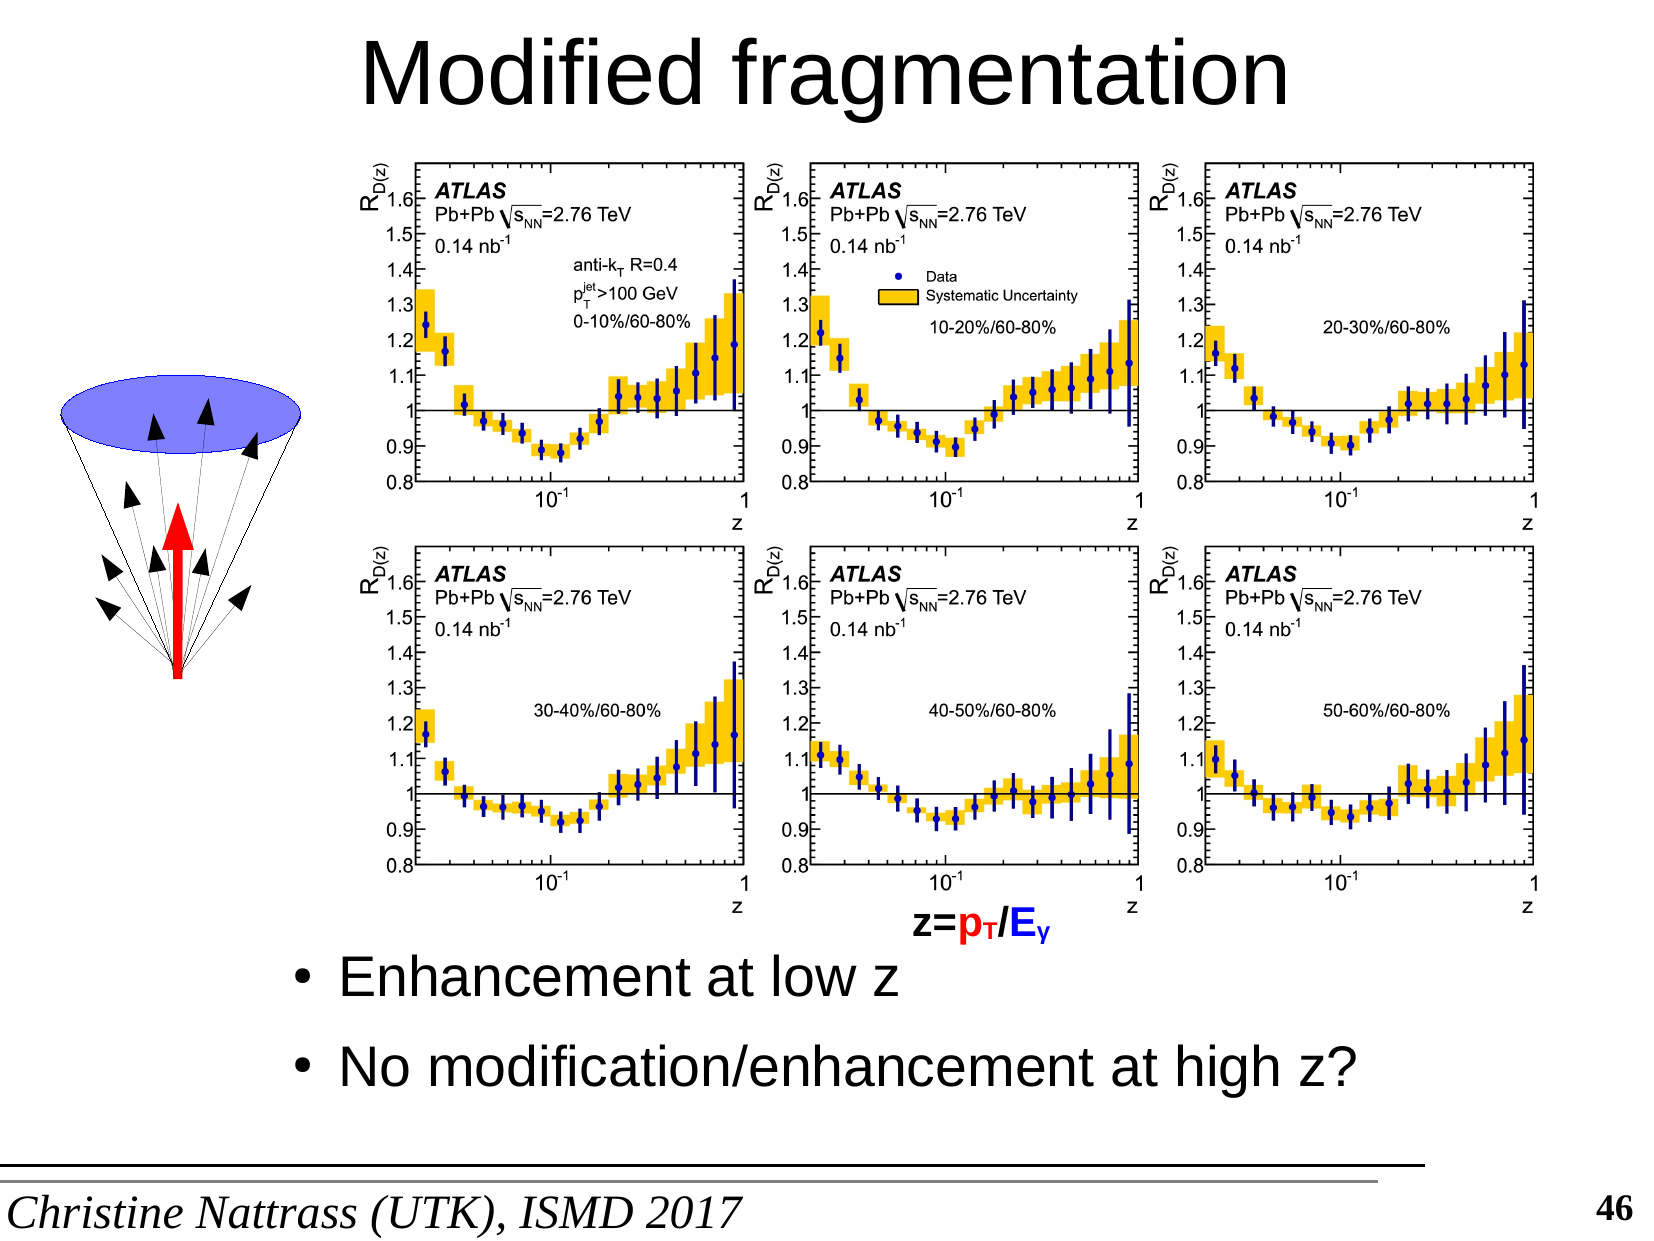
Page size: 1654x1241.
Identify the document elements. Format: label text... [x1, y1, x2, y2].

picture [360, 162, 1537, 913]
text_box [60, 375, 301, 454]
text_box z=pT/Eγ [897, 891, 1066, 967]
list Enhancement at low z No modification/enhancement at high z? [277, 945, 1422, 1101]
title Modified fragmentation [82, 8, 1571, 138]
